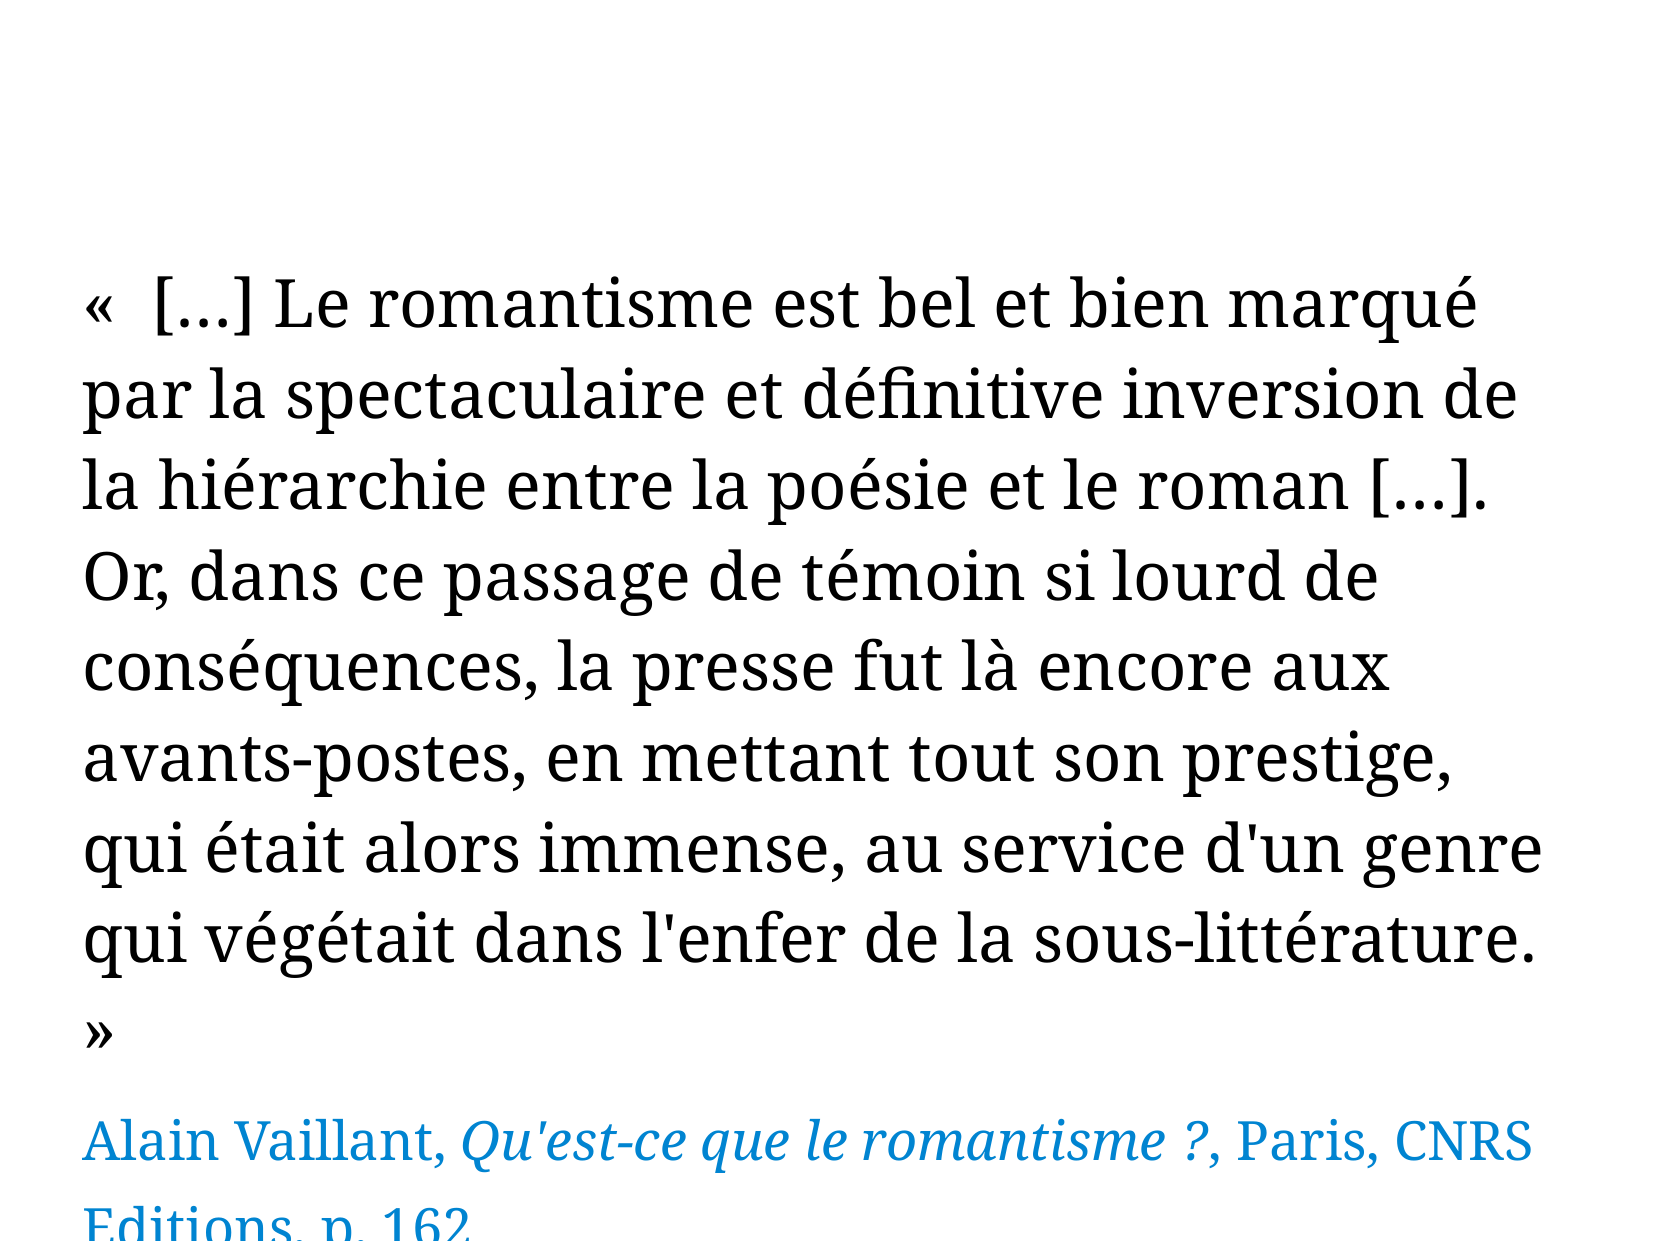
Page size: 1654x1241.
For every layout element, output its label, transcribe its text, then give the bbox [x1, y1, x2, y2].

list « […] Le romantisme est bel et bien marqué par la spectaculaire et définitive inversion de la hiérarchie entre la poésie et le roman […]. Or, dans ce passage de témoin si lourd de conséquences, la presse fut là encore aux avants-postes, en mettant tout son prestige, qui était alors immense, au service d'un genre qui végétait dans l'enfer de la sous-littérature. » Alain Vaillant, Qu'est-ce que le romantisme ?, Paris, CNRS Editions, p. 162 [82, 256, 1571, 1146]
